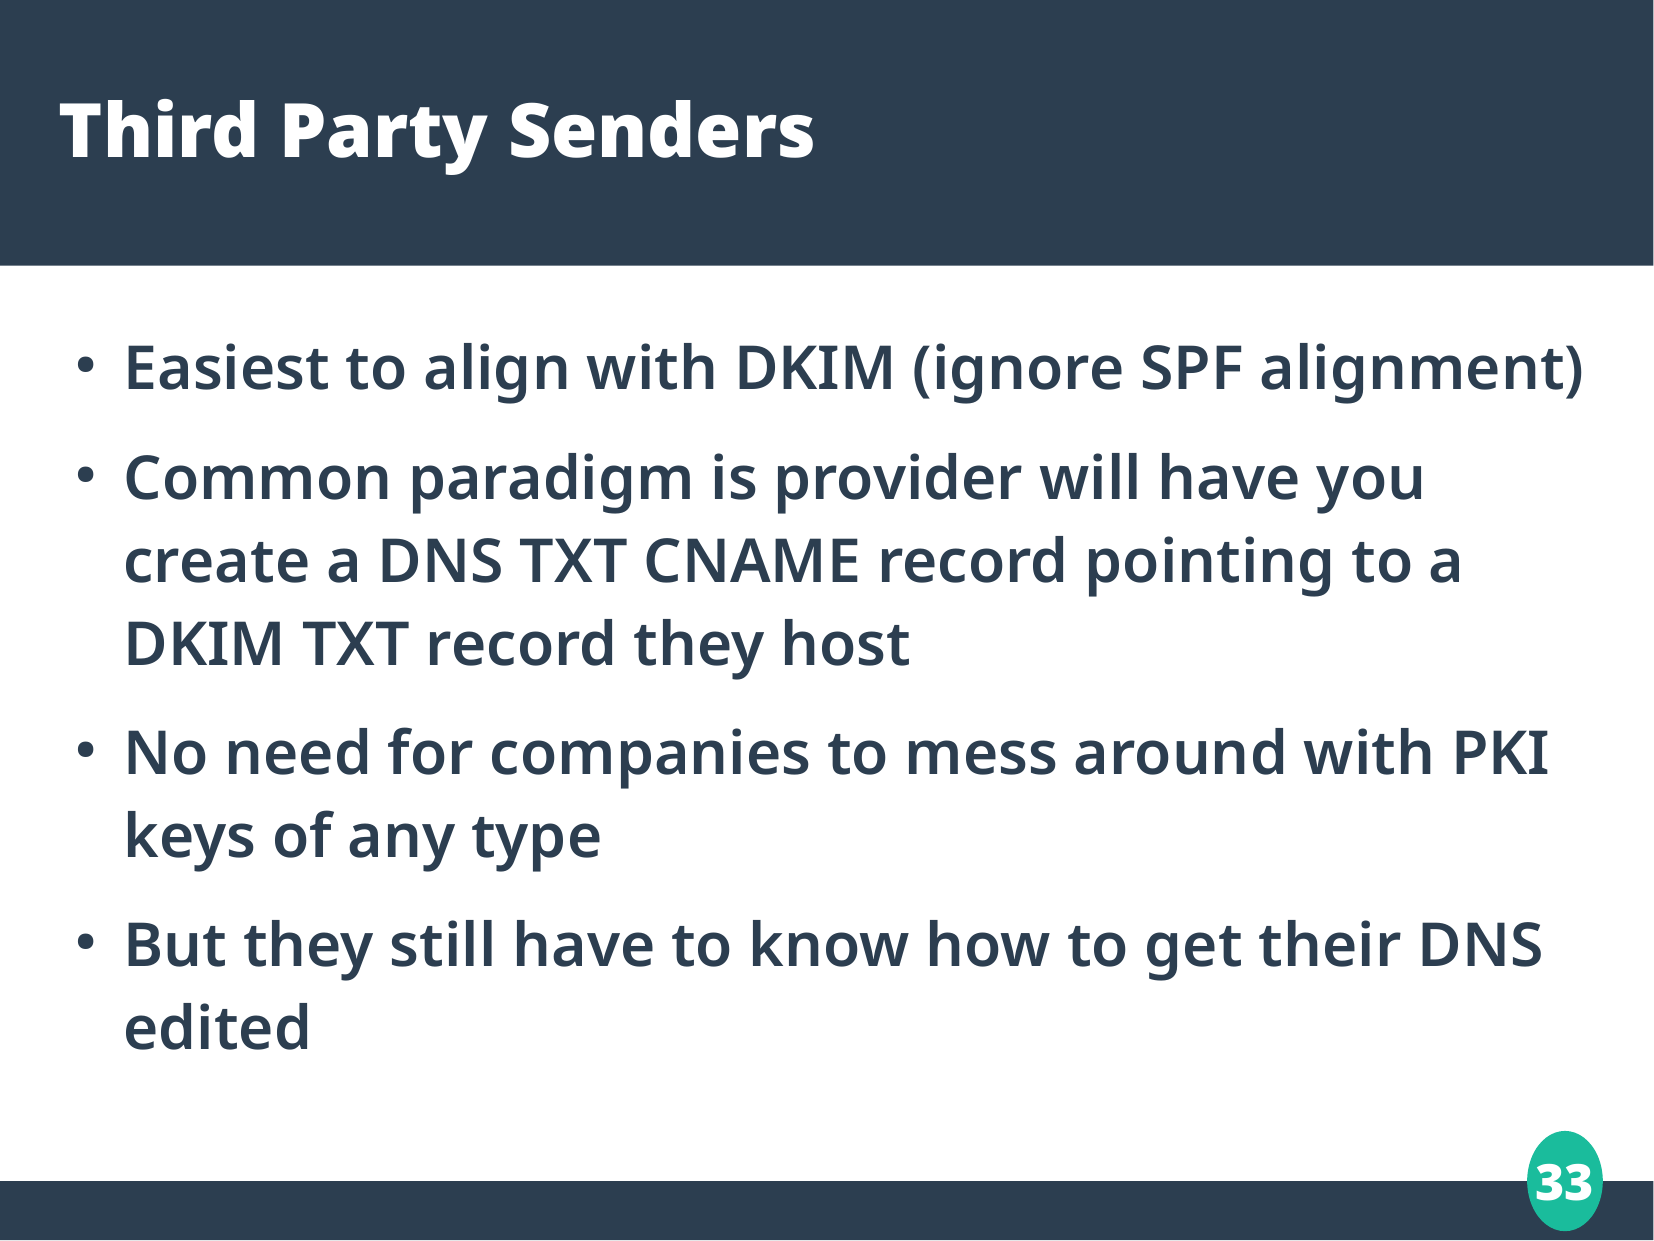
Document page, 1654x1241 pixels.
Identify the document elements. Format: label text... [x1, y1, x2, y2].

title Third Party Senders [59, 49, 1595, 207]
list Easiest to align with DKIM (ignore SPF alignment) Common paradigm is provider will have you create a DNS TXT CNAME record pointing to a DKIM TXT record they host No need for companies to mess around with PKI keys of any type But they still have to know how to get their DNS edited [59, 324, 1595, 1152]
